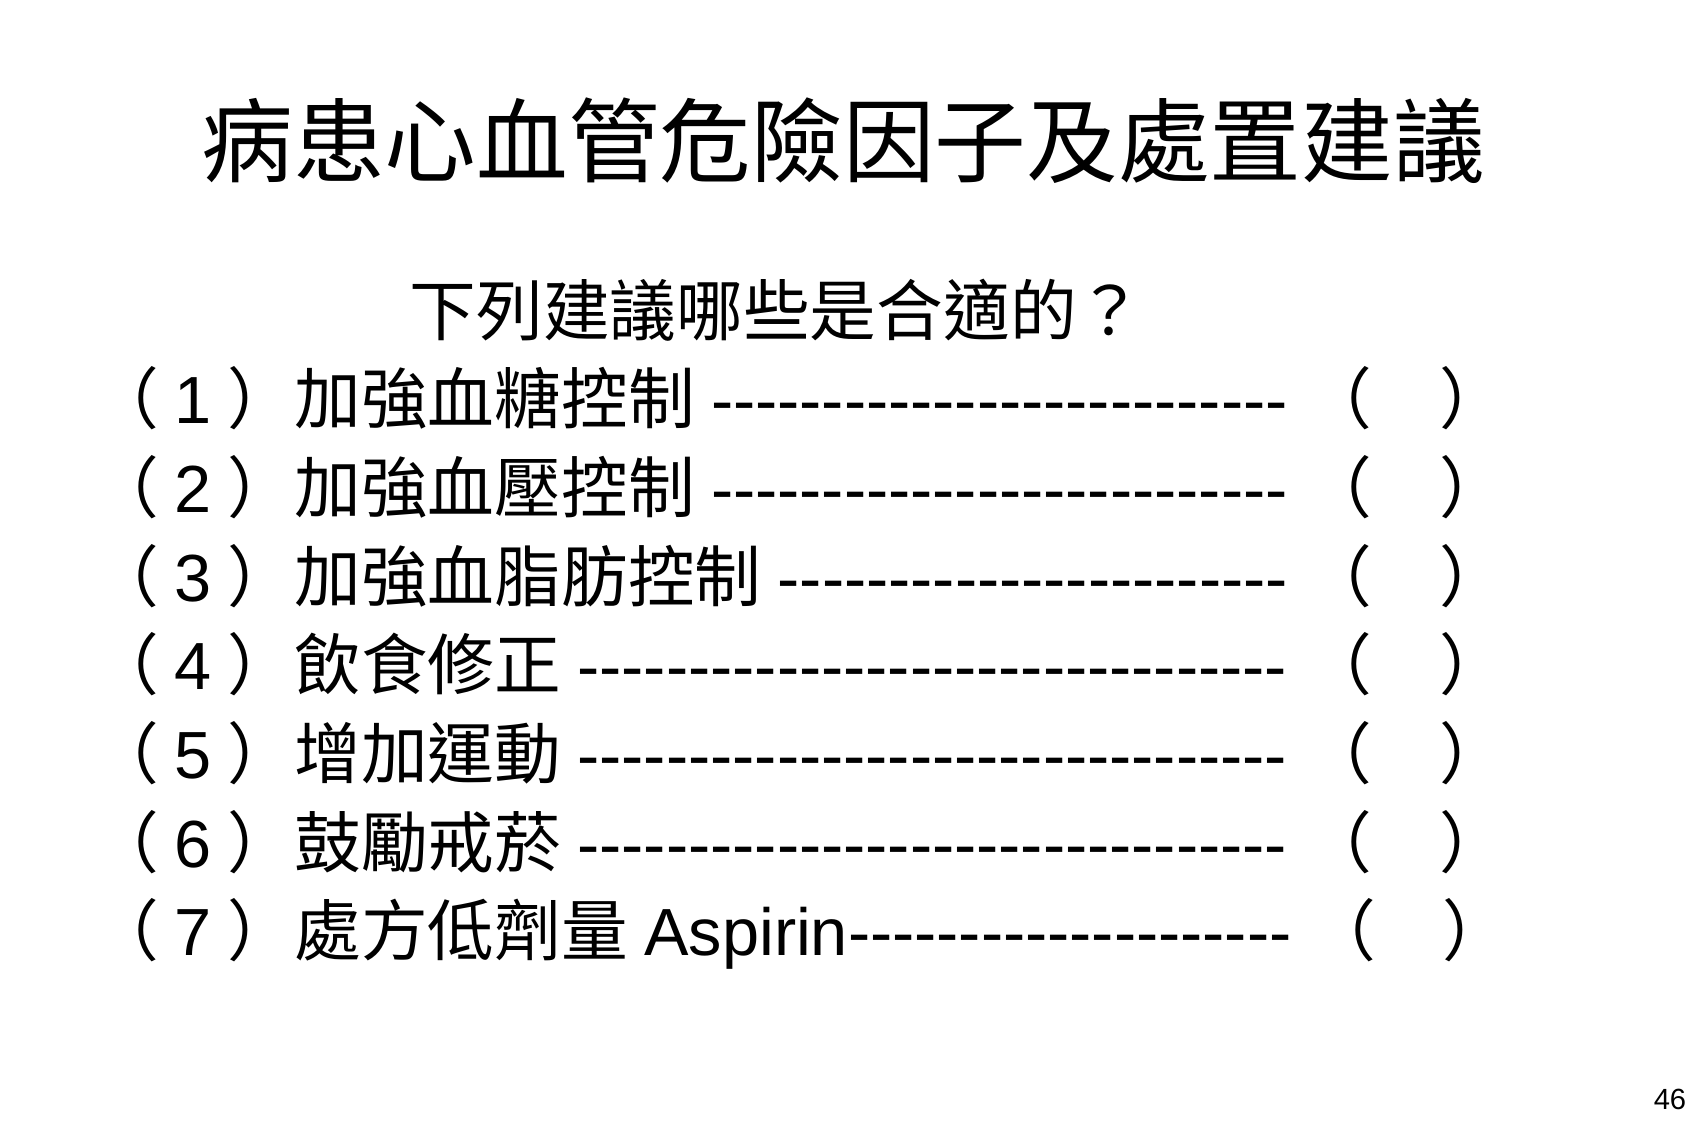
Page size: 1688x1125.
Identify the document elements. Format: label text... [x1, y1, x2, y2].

title 病患心血管危險因子及處置建議 [84, 45, 1604, 233]
list 下列建議哪些是合適的？ （1）加強血糖控制--------------------------（ ） （2）加強血壓控制--------------------------（ ） （3）加強血脂肪控制-----------------------（ ） （4）飲食修正--------------------------------（ ） （5）增加運動--------------------------------（ ） （6）鼓勵戒菸--------------------------------（ ） （7）處方低劑量Aspirin--------------------（ ） [84, 262, 1604, 1005]
